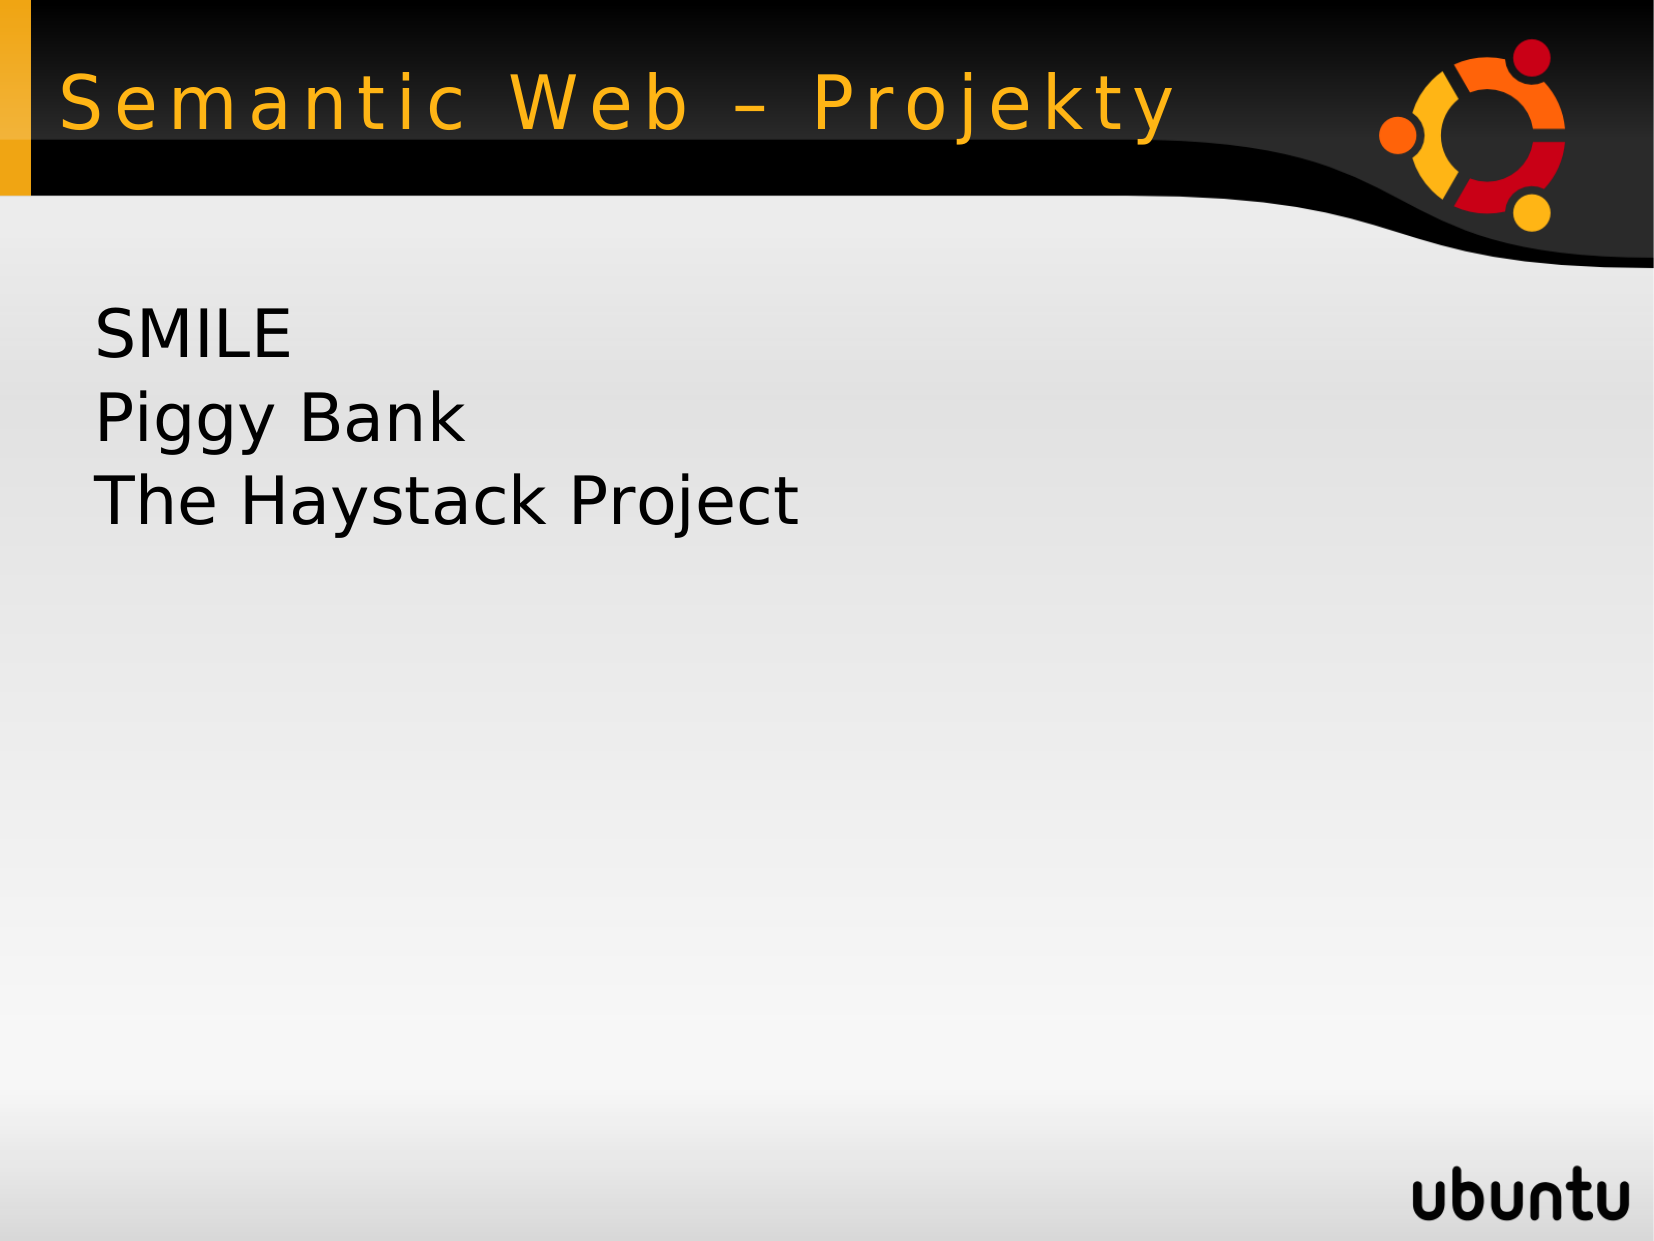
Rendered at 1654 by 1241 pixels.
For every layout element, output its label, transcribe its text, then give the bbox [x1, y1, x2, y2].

title Semantic Web – Projekty [59, 29, 1270, 178]
picture [0, 0, 1654, 1241]
list SMILE Piggy Bank The Haystack Project [76, 295, 1565, 1114]
